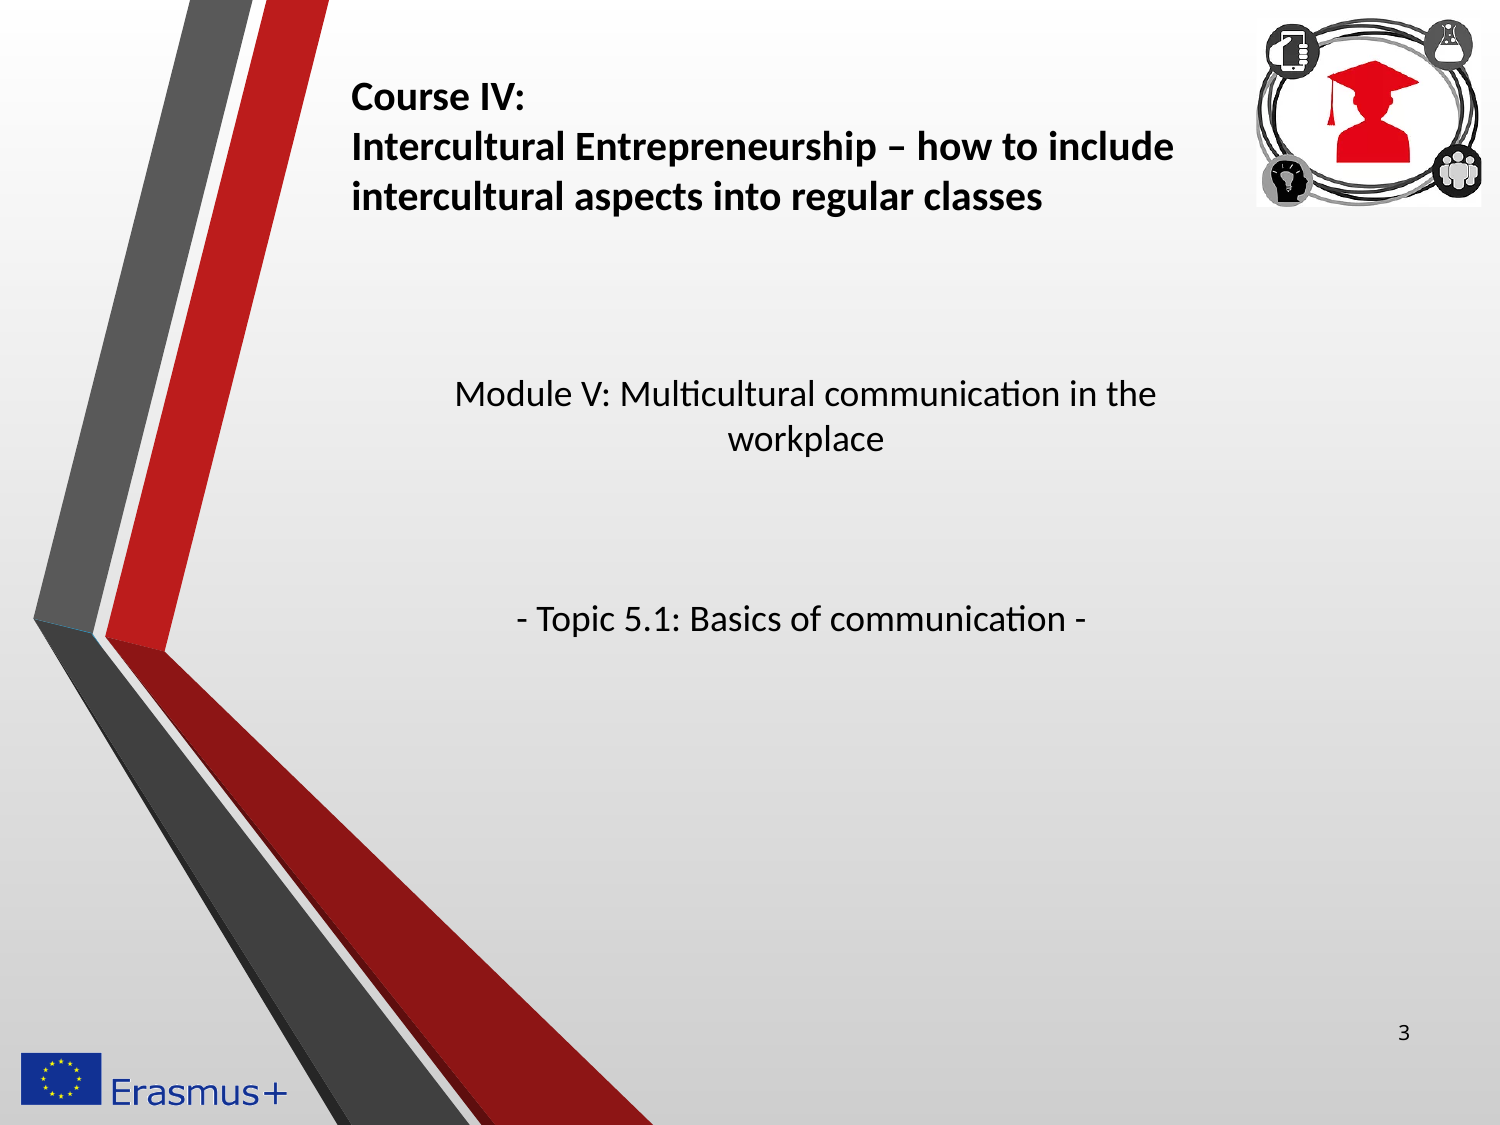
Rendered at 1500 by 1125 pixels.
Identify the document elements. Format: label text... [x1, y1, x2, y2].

picture [1256, 18, 1482, 207]
picture [5, 1037, 302, 1120]
text_box Course IV: Intercultural Entrepreneurship – how to include intercultural aspects into regular classes [336, 61, 1258, 227]
chart [1258, 19, 1483, 209]
text_box Module V: Multicultural communication in the workplace - Topic 5.1: Basics of communication - [389, 361, 1223, 647]
slide_number <numer> [1357, 1003, 1425, 1064]
